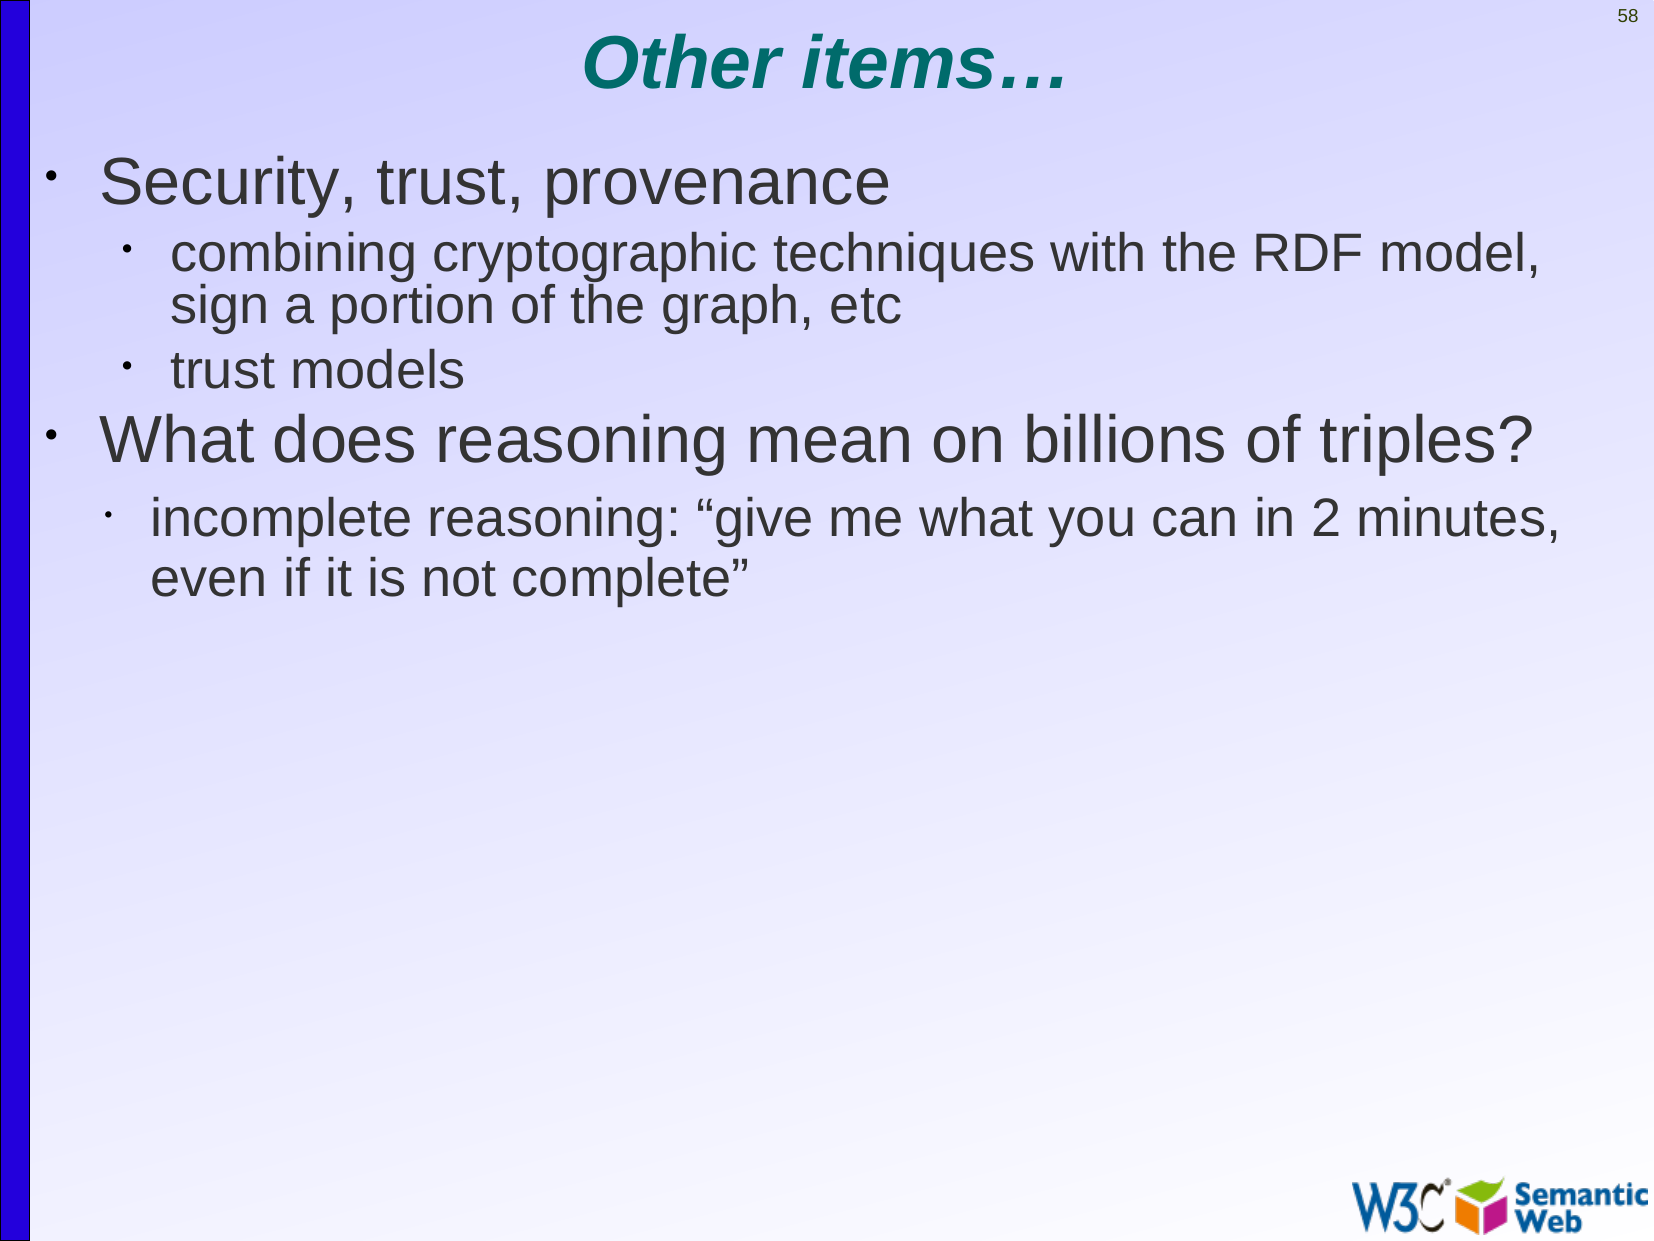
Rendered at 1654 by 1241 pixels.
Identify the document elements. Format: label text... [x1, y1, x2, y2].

list Security, trust, provenance combining cryptographic techniques with the RDF model, sign a portion of the graph, etc trust models What does reasoning mean on billions of triples? incomplete reasoning: “give me what you can in 2 minutes, even if it is not complete” [29, 147, 1624, 1119]
title Other items… [0, 5, 1654, 125]
picture [1352, 1175, 1648, 1235]
